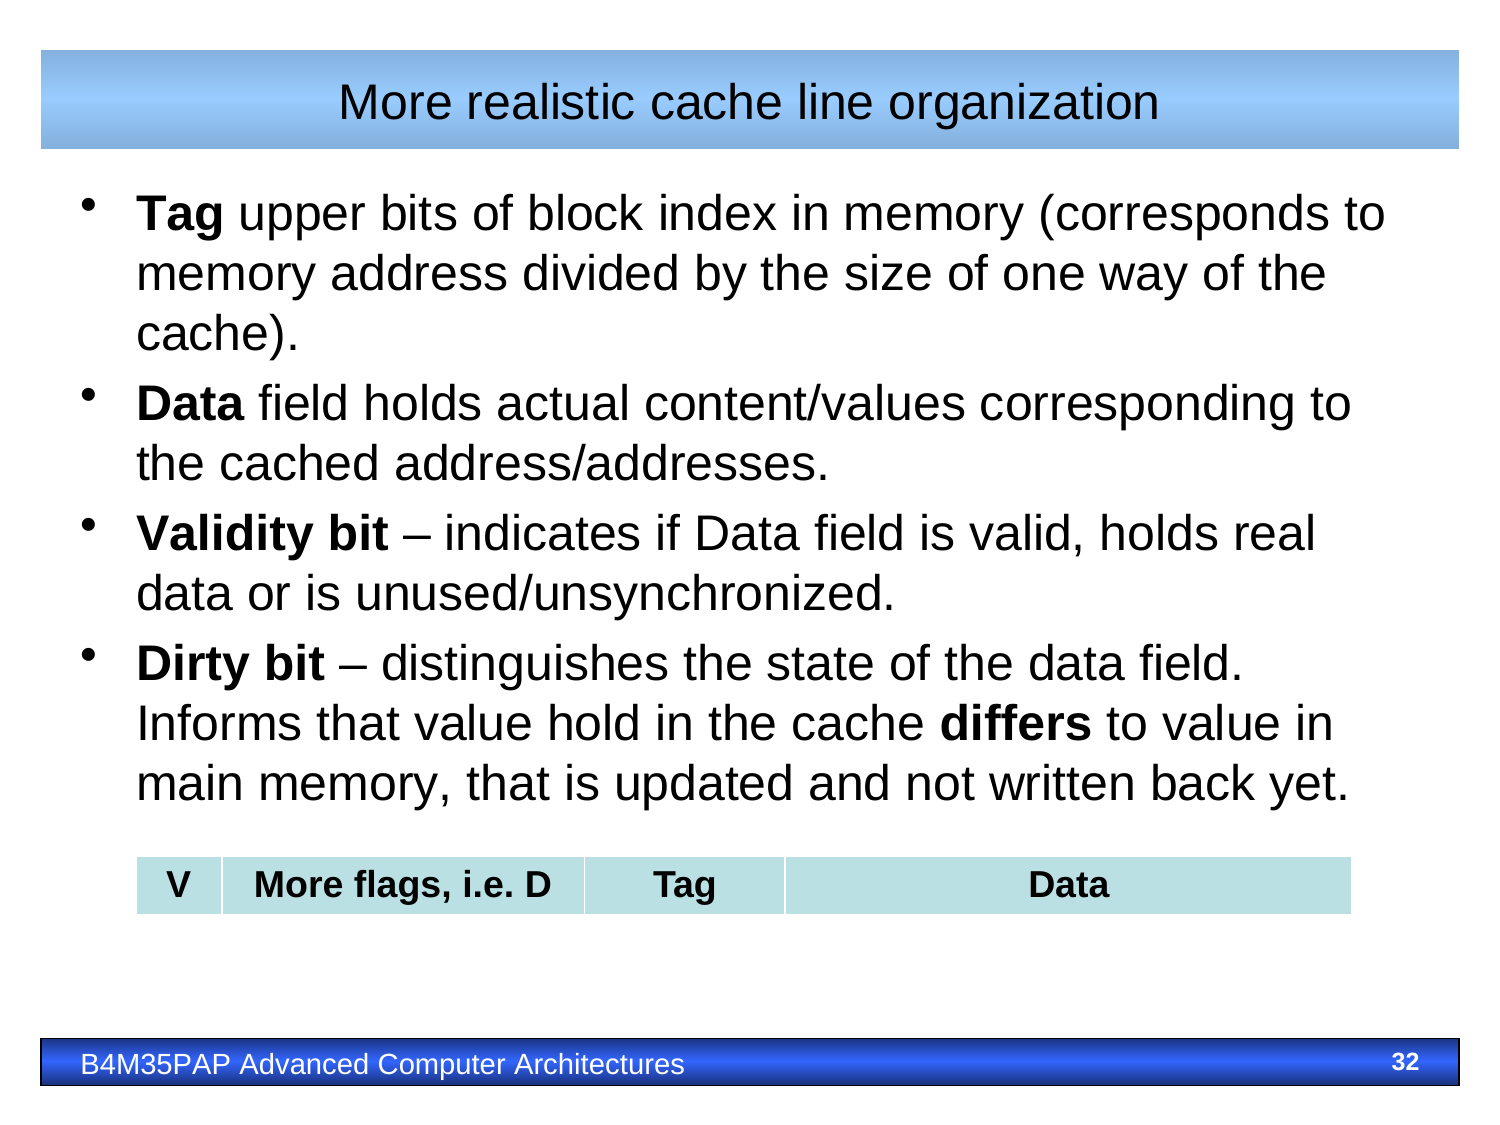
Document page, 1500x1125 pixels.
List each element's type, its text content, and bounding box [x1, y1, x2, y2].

title More realistic cache line organization [41, 50, 1459, 149]
list Tag upper bits of block index in memory (corresponds to memory address divided by the size of one way of the cache). Data field holds actual content/values corresponding to the cached address/addresses. Validity bit – indicates if Data field is valid, holds real data or is unused/unsynchronized. Dirty bit – distinguishes the state of the data field. Informs that value hold in the cache differs to value in main memory, that is updated and not written back yet. [64, 172, 1418, 775]
table_header Tag [585, 857, 784, 914]
table_header V [137, 857, 221, 914]
table_header More flags, i.e. D [223, 857, 584, 914]
table_header Data [786, 857, 1351, 914]
